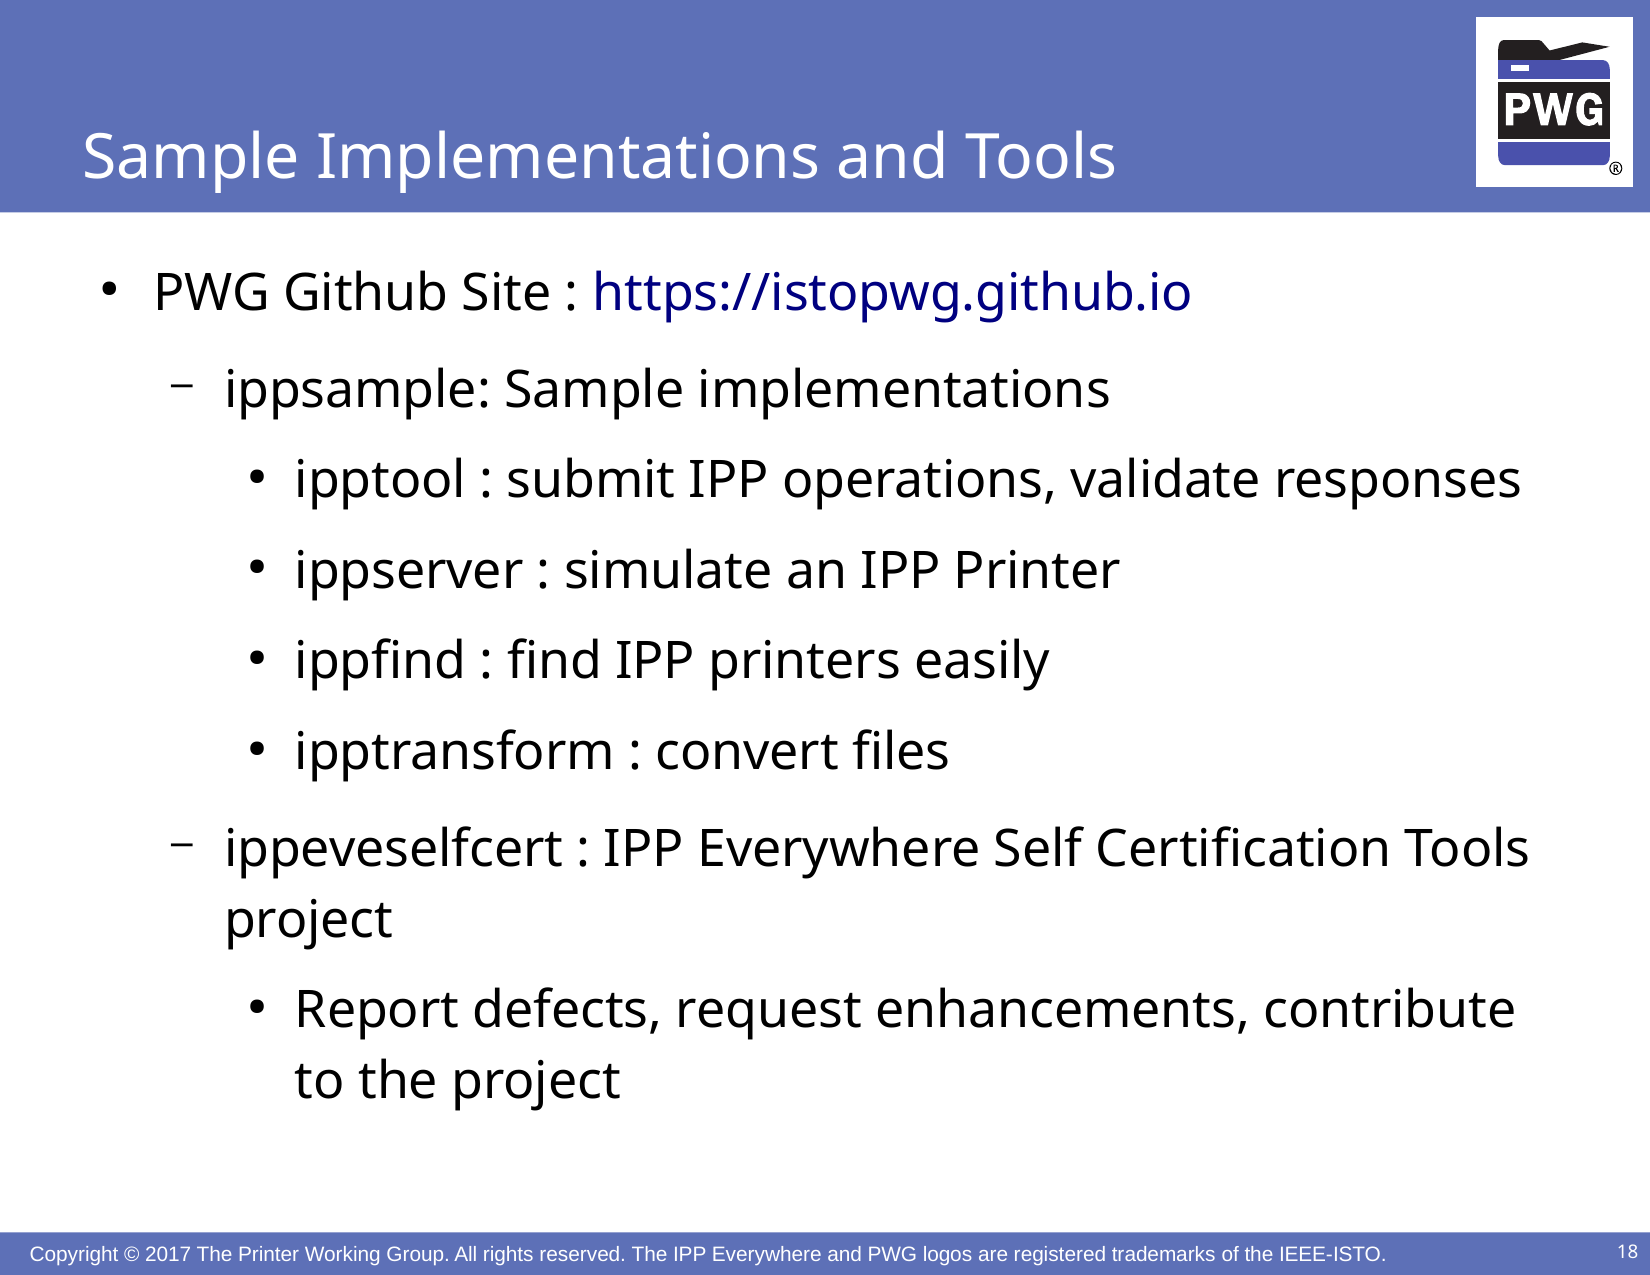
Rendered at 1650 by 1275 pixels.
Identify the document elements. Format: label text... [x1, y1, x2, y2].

title Sample Implementations and Tools [82, 8, 1449, 198]
list PWG Github Site : https://istopwg.github.io ippsample: Sample implementations ipptool : submit IPP operations, validate responses ippserver : simulate an IPP Printer ippfind : find IPP printers easily ipptransform : convert files ippeveselfcert : IPP Everywhere Self Certification Tools project Report defects, request enhancements, contribute to the project [82, 254, 1568, 1233]
